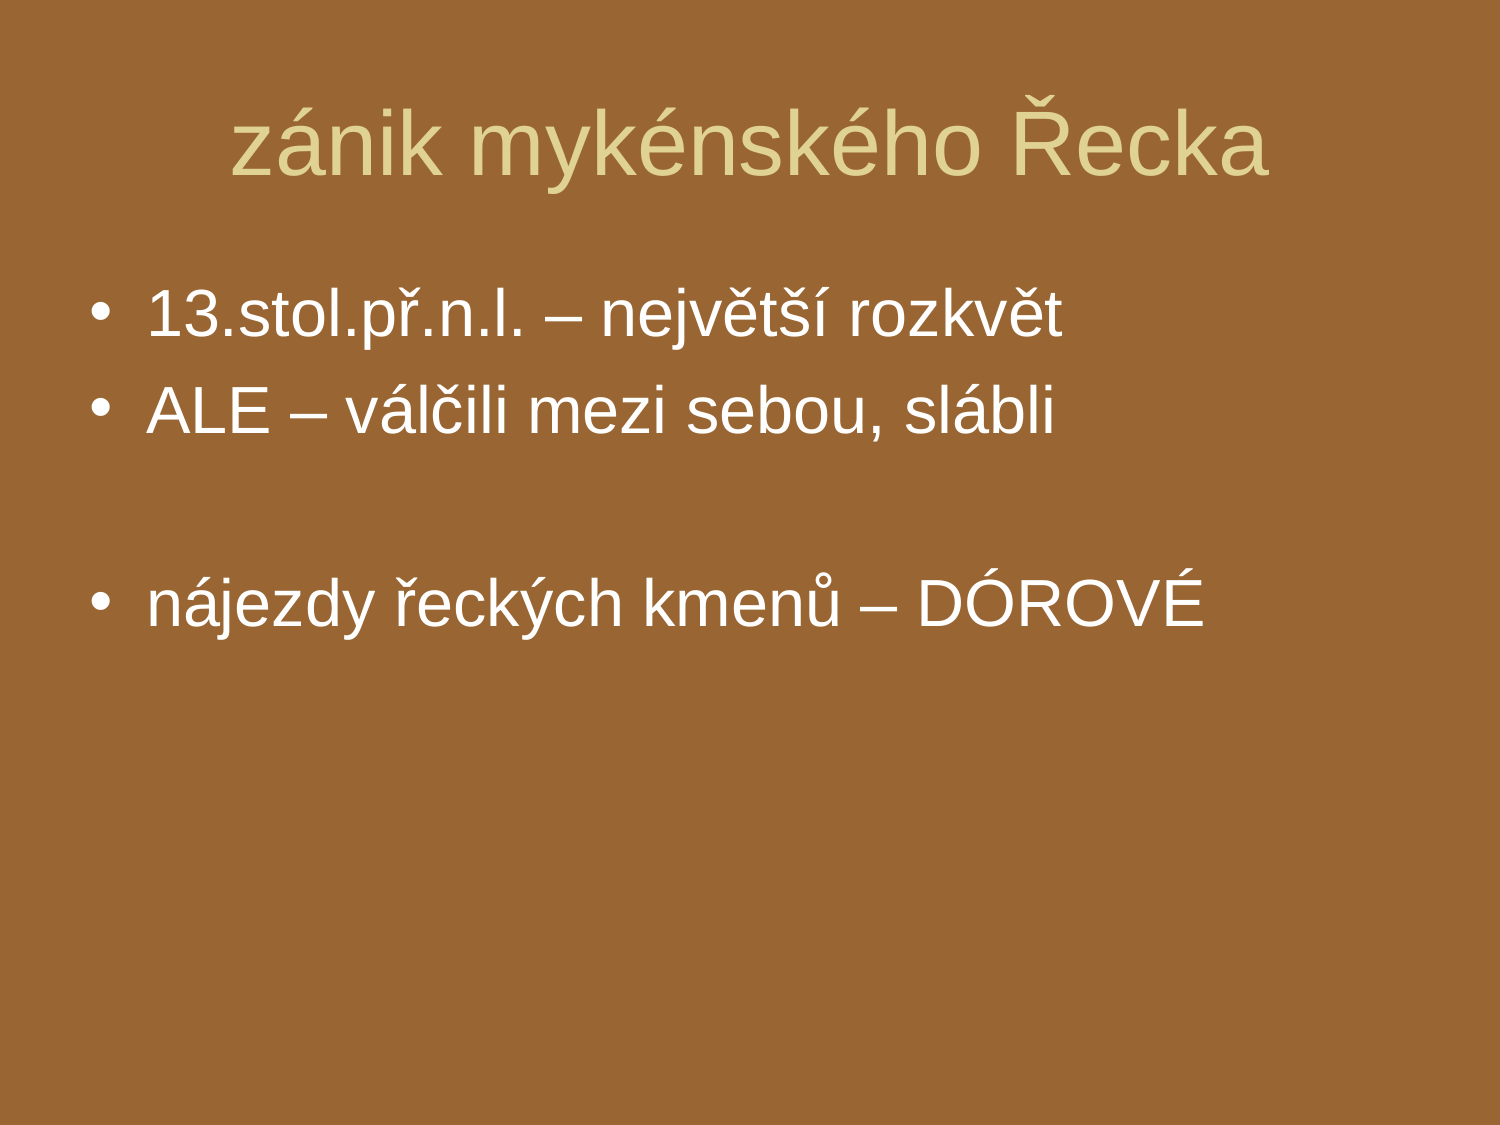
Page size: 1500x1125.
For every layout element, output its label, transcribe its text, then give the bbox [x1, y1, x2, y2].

list 13.stol.př.n.l. – největší rozkvět ALE – válčili mezi sebou, slábli nájezdy řeckých kmenů – DÓROVÉ [75, 262, 1426, 1005]
title zánik mykénského Řecka [75, 45, 1426, 233]
